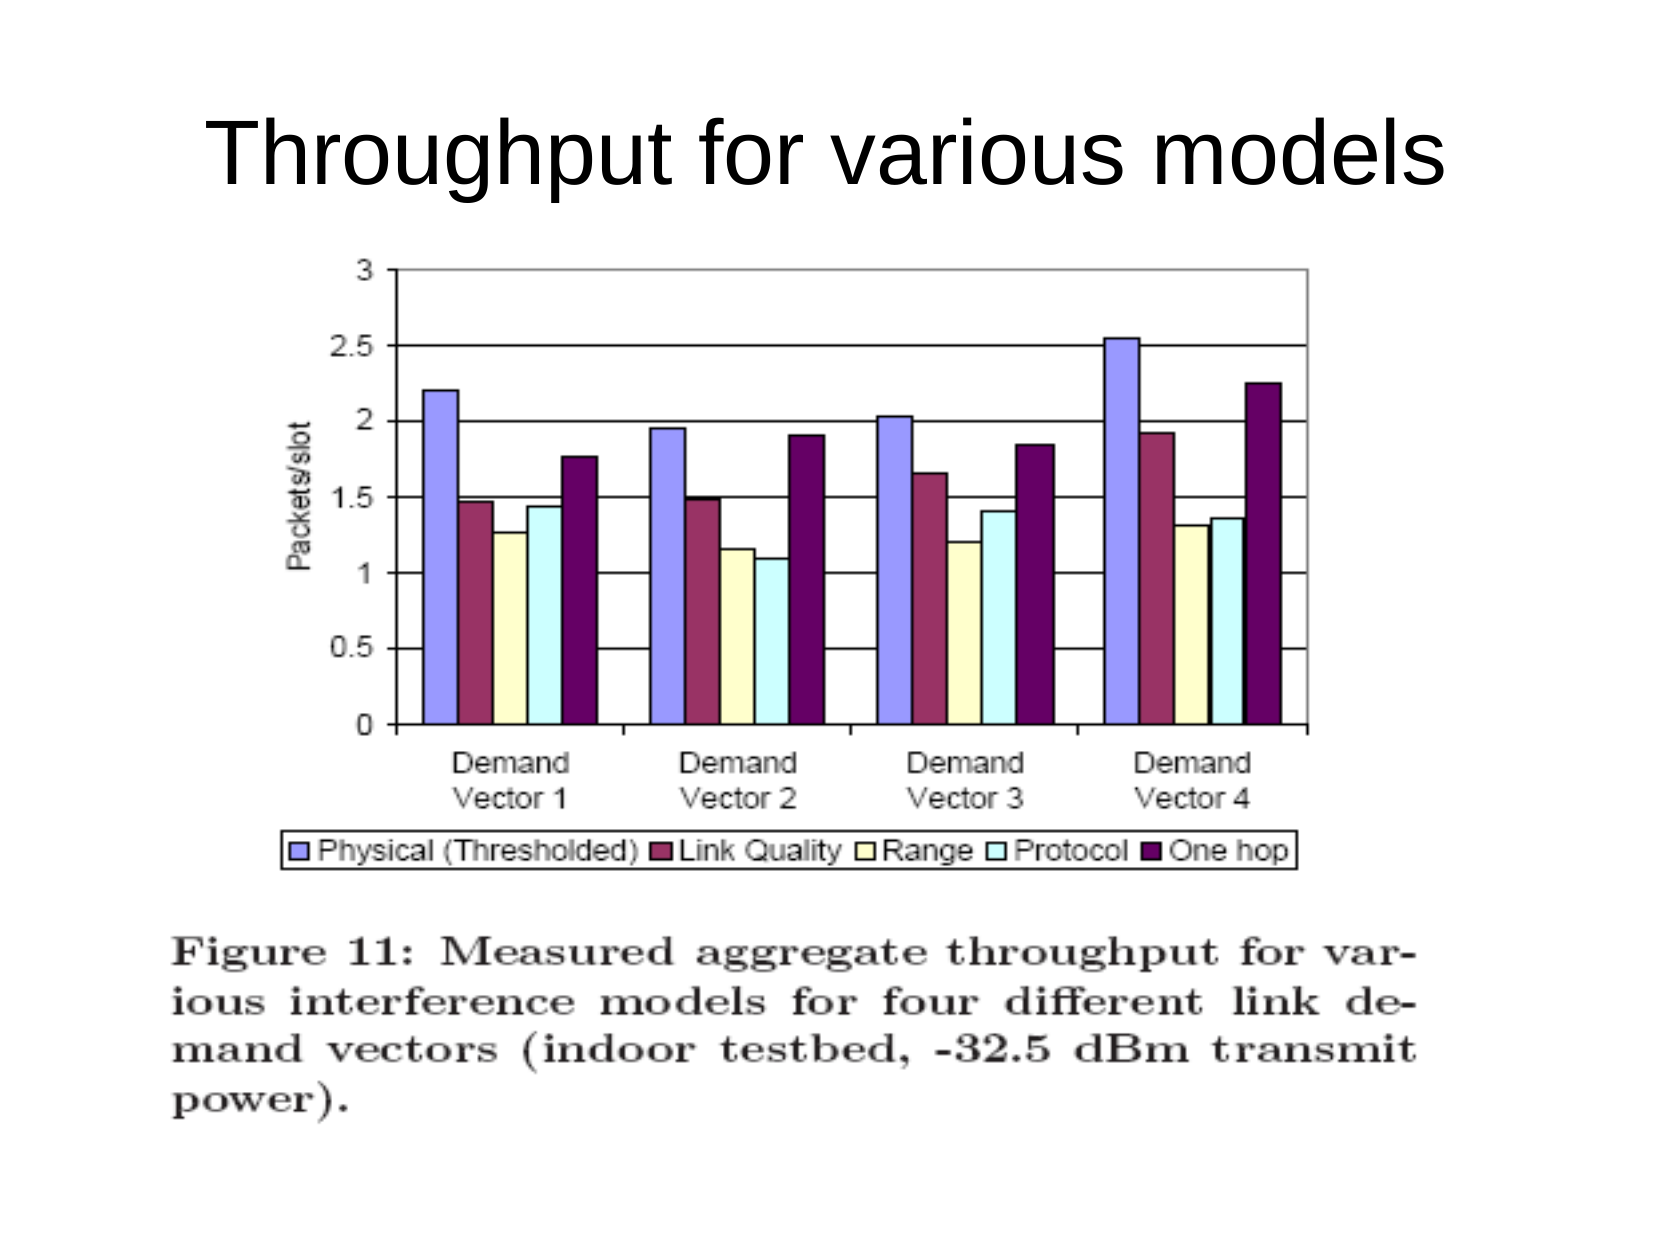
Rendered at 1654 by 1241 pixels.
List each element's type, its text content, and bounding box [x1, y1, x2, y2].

title Throughput for various models [82, 49, 1571, 257]
picture [153, 236, 1494, 1129]
